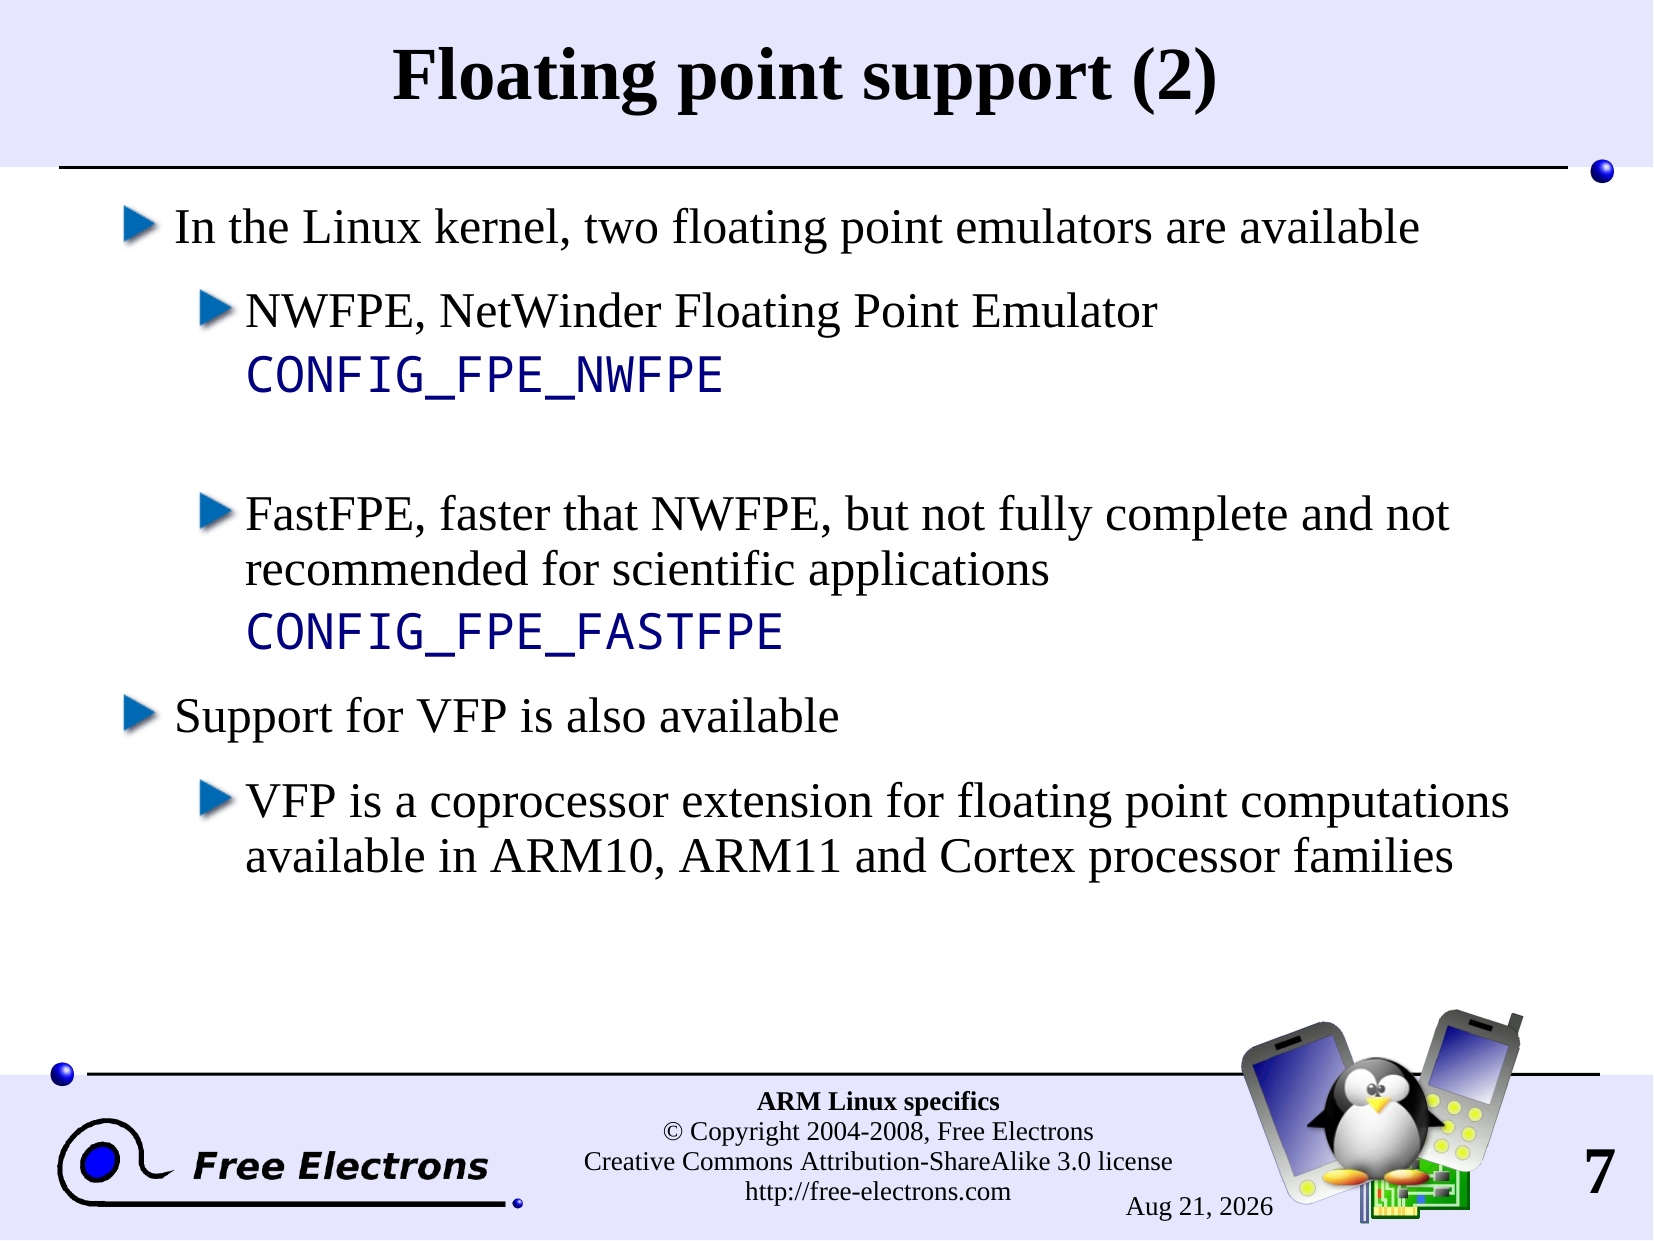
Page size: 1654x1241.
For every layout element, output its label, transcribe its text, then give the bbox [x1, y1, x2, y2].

picture [1225, 1007, 1538, 1241]
title Floating point support (2) [60, 25, 1551, 124]
list In the Linux kernel, two floating point emulators are available NWFPE, NetWinder Floating Point Emulator CONFIG_FPE_NWFPE FastFPE, faster that NWFPE, but not fully complete and not recommended for scientific applications CONFIG_FPE_FASTFPE Support for VFP is also available VFP is a coprocessor extension for floating point computations available in ARM10, ARM11 and Cortex processor families [103, 198, 1516, 1049]
picture [50, 1107, 527, 1216]
